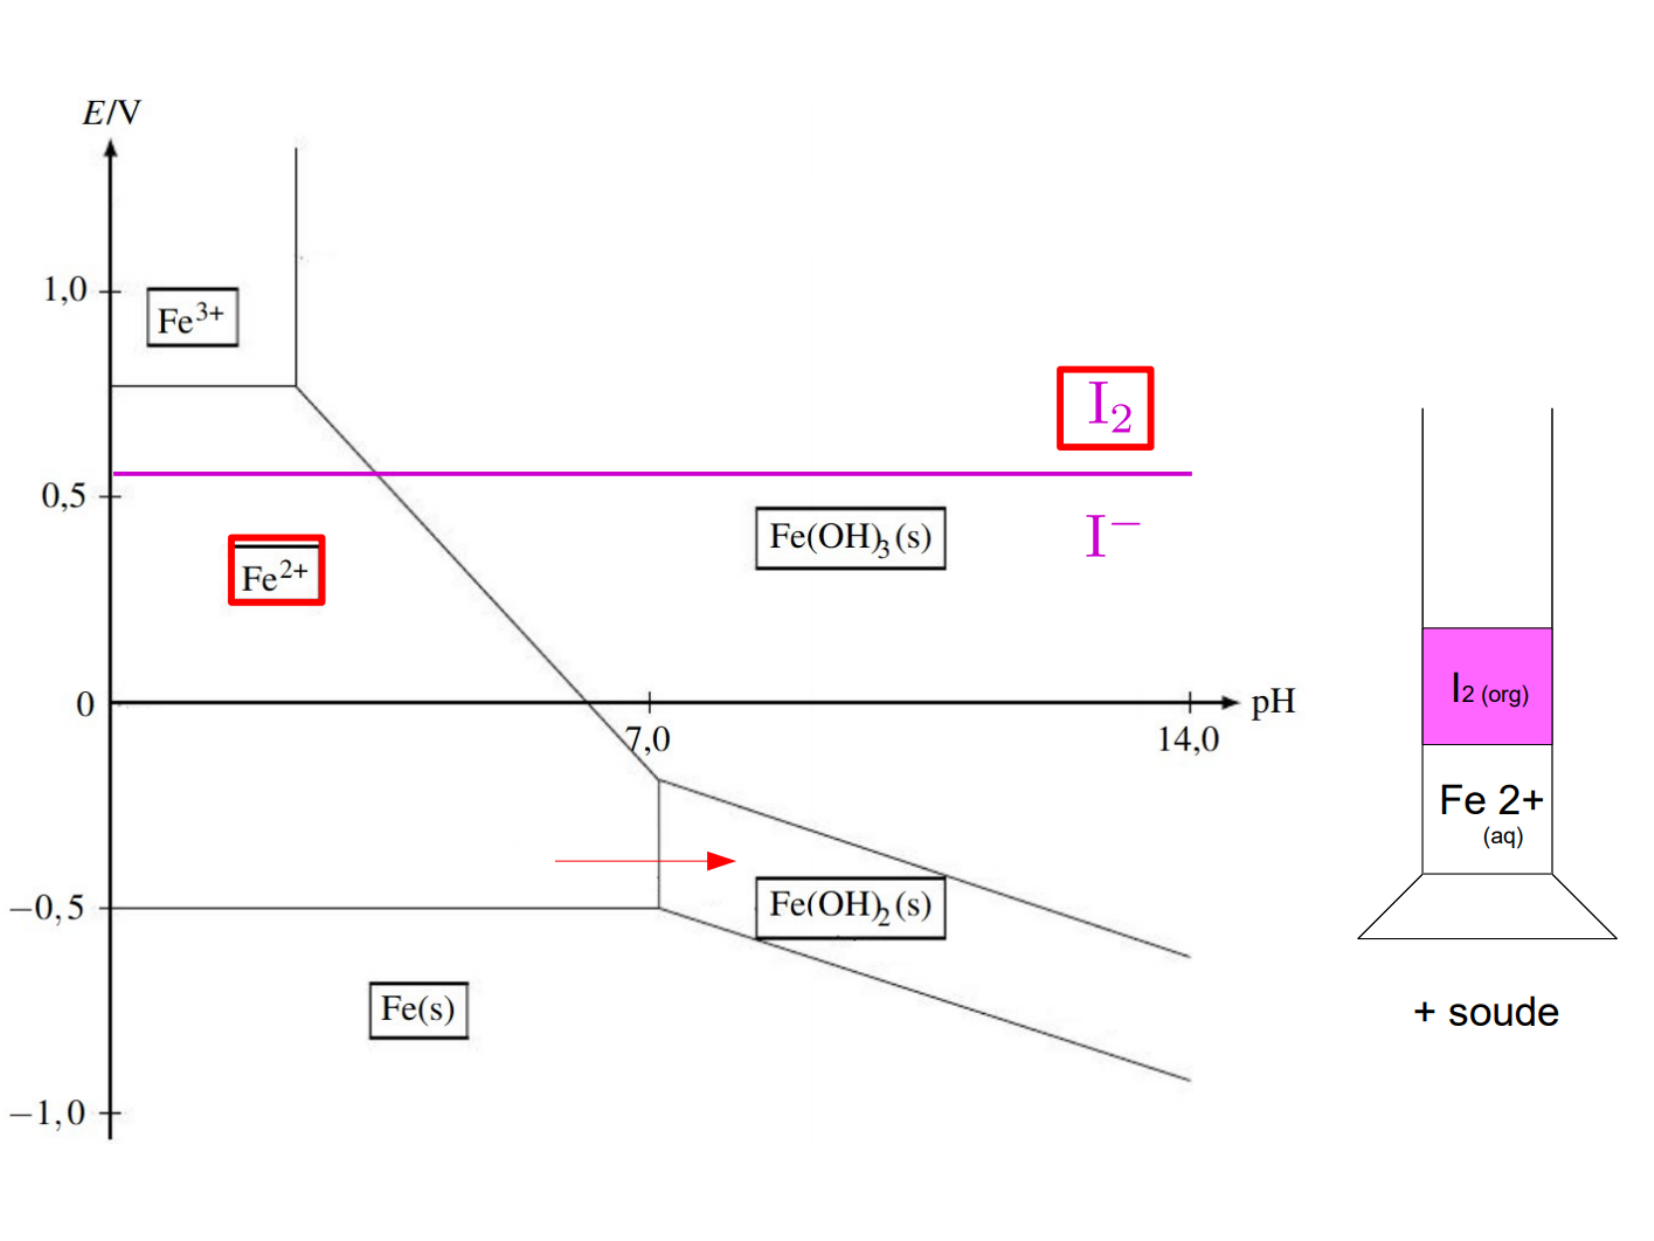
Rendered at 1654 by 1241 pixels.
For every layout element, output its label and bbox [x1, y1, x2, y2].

picture [0, 94, 1654, 1144]
